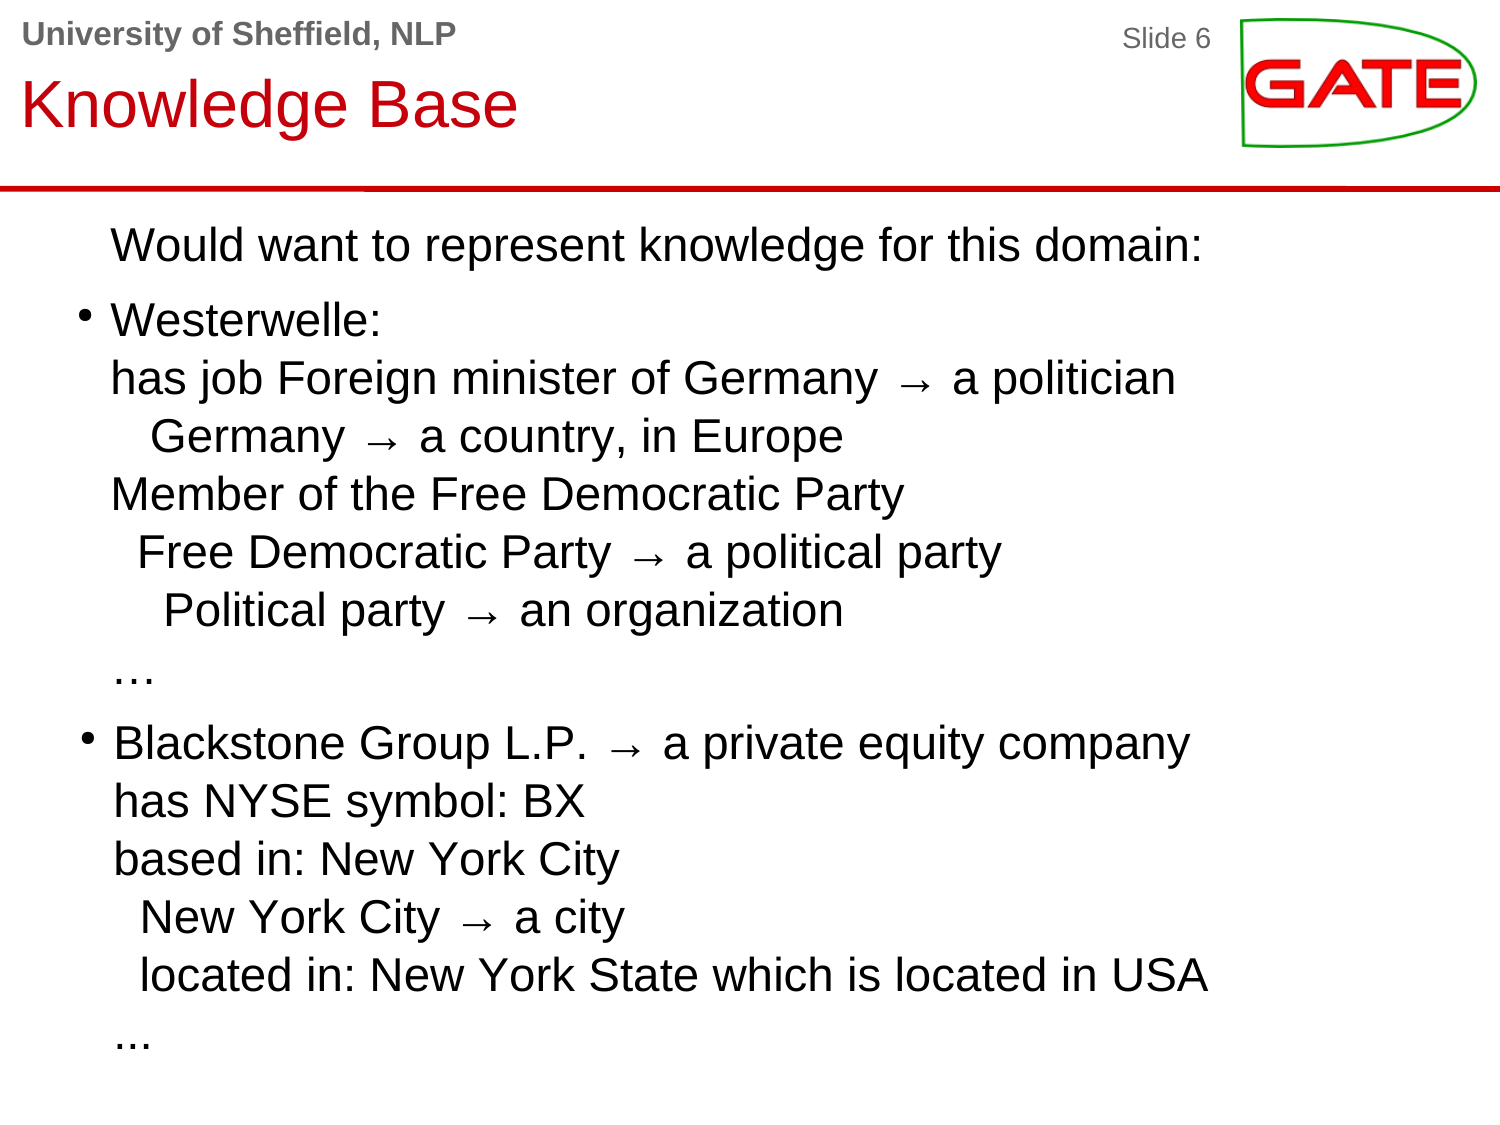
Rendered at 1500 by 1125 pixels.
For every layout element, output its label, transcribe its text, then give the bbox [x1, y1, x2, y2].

list Would want to represent knowledge for this domain: Westerwelle: has job Foreign minister of Germany → a politician Germany → a country, in Europe Member of the Free Democratic Party Free Democratic Party → a political party Political party → an organization … Blackstone Group L.P. → a private equity company has NYSE symbol: BX based in: New York City New York City → a city located in: New York State which is located in USA ... [23, 212, 1477, 1063]
picture [1240, 18, 1477, 148]
title Knowledge Base [20, 44, 1240, 166]
